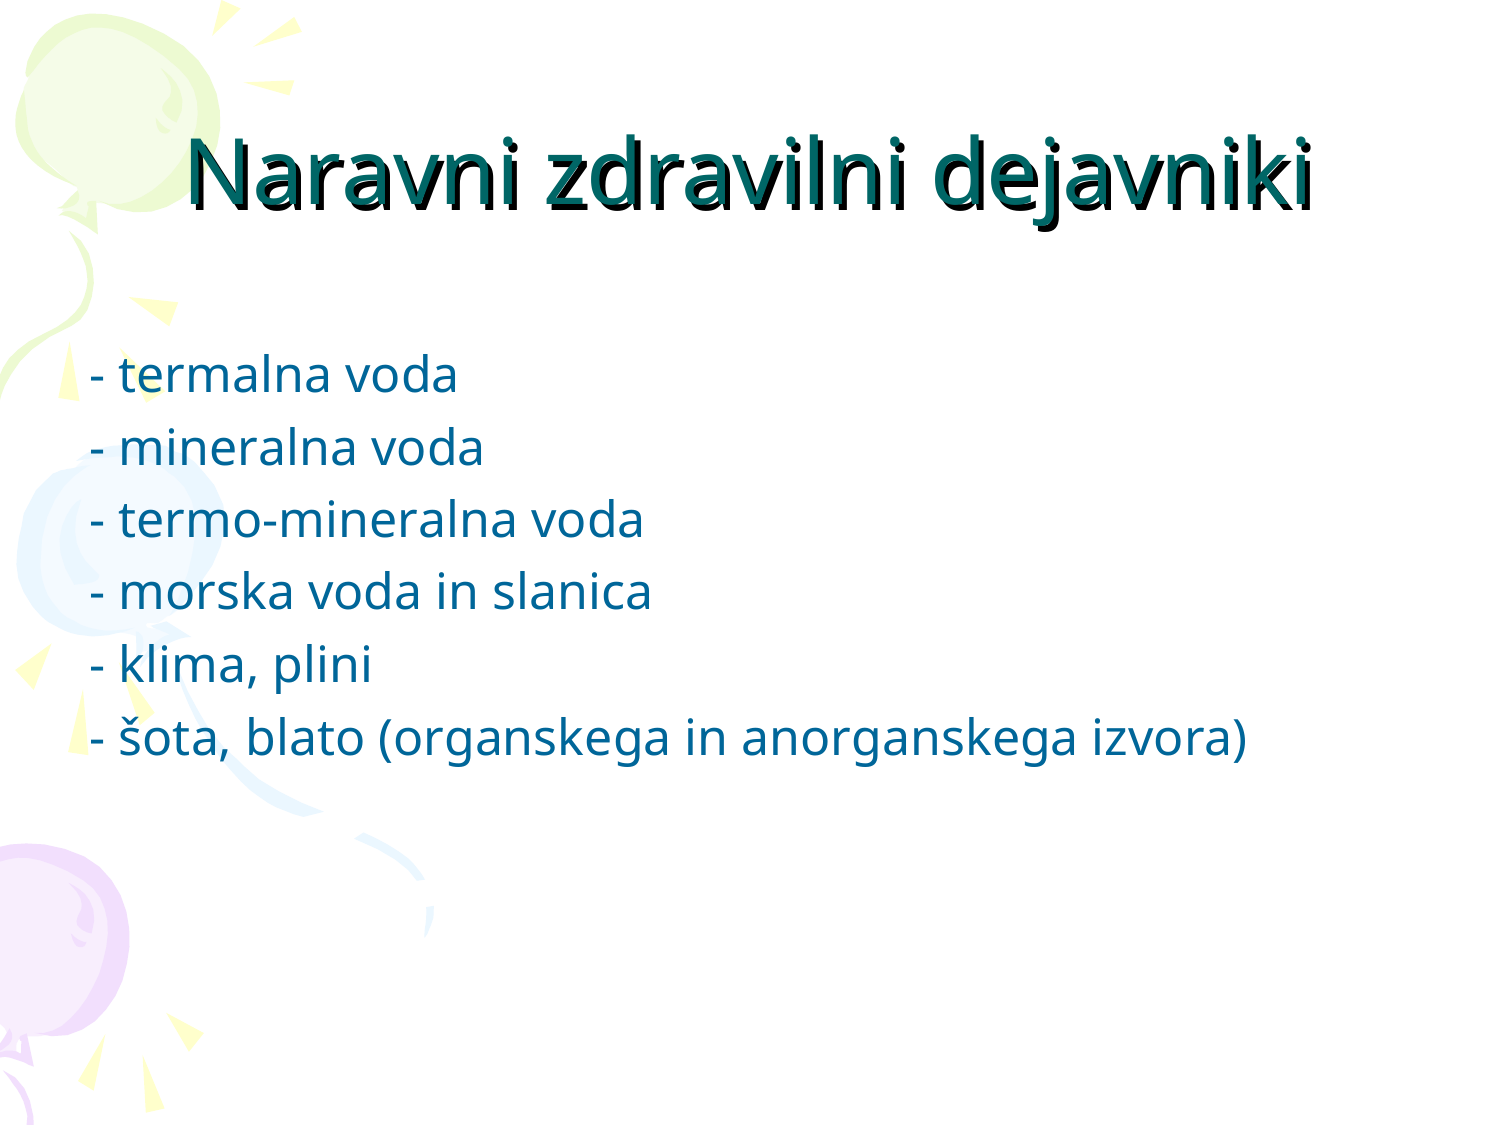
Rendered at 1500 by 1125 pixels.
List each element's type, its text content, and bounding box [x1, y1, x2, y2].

title Naravni zdravilni dejavniki [72, 16, 1426, 233]
list - termalna voda - mineralna voda - termo-mineralna voda - morska voda in slanica - klima, plini - šota, blato (organskega in anorganskega izvora) [75, 262, 1426, 1083]
